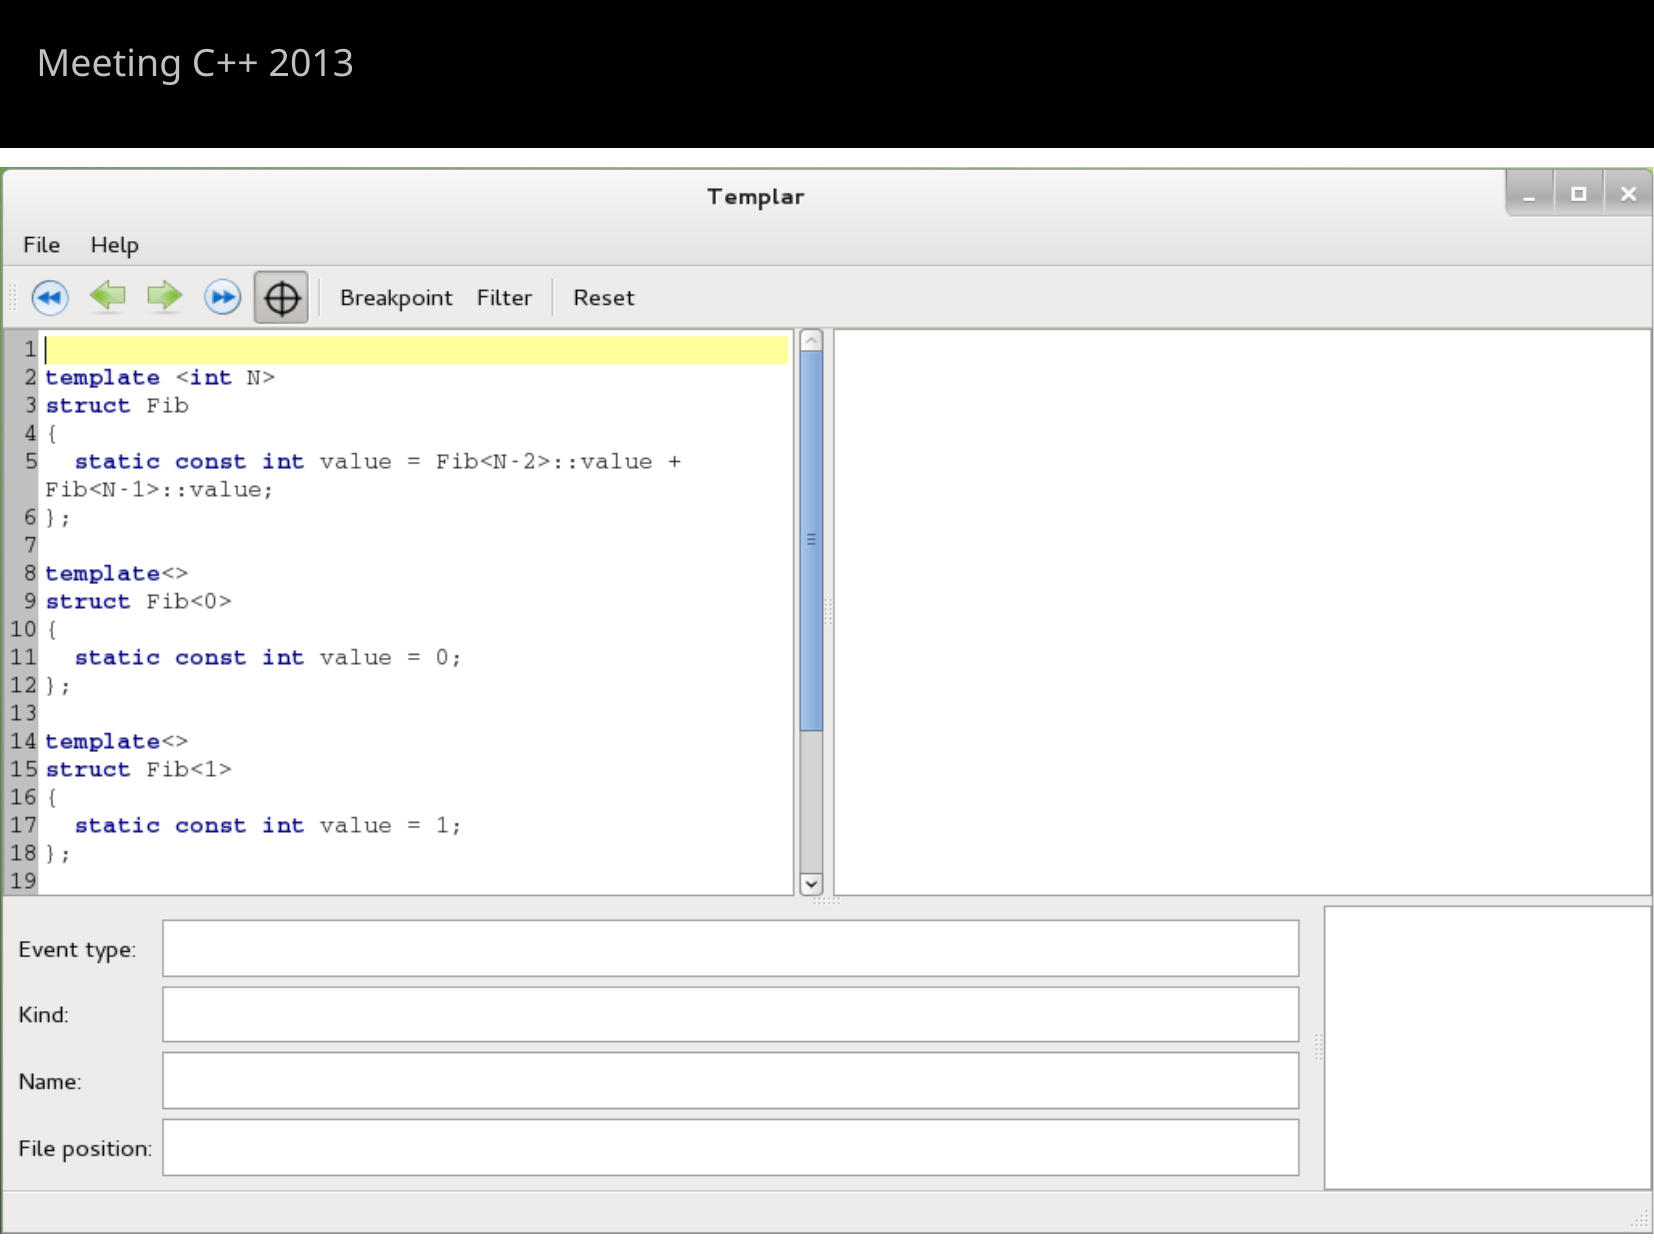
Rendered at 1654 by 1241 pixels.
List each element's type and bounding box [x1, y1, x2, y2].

picture [0, 167, 1654, 1234]
